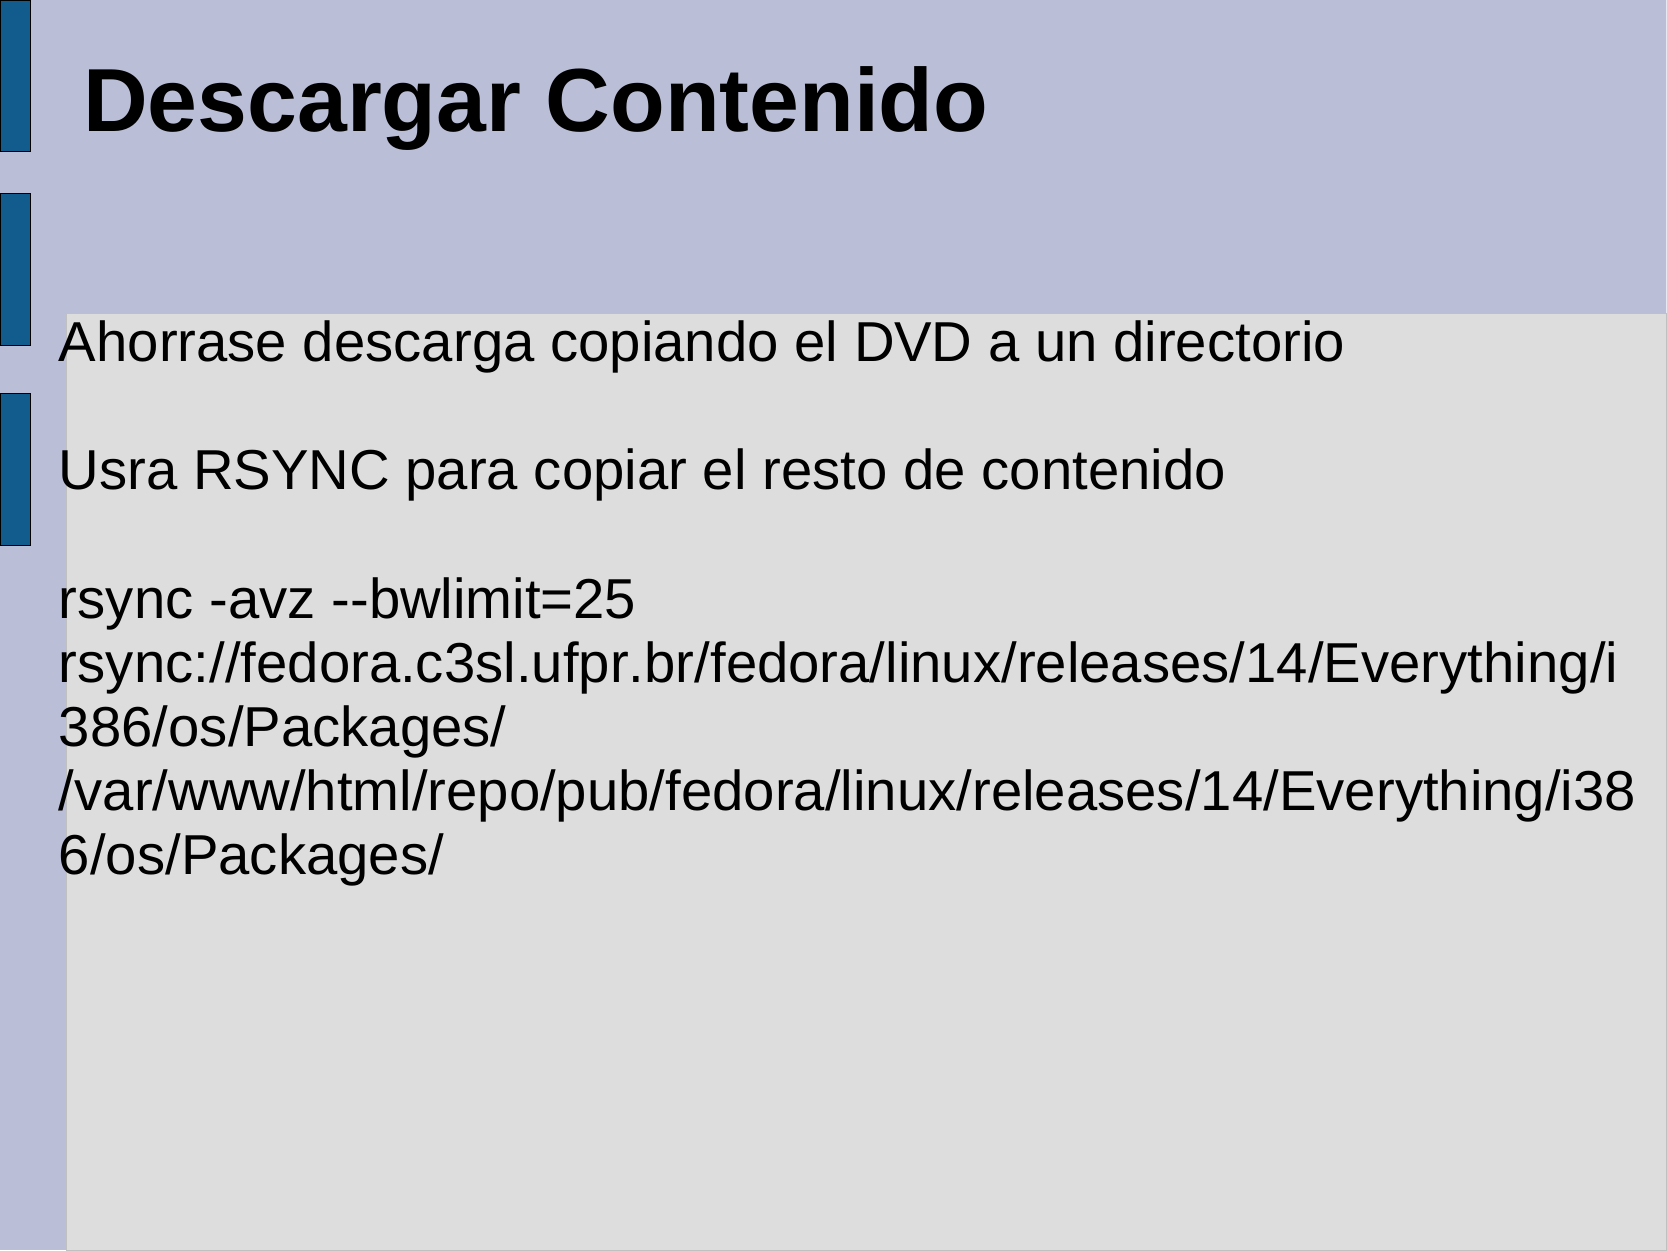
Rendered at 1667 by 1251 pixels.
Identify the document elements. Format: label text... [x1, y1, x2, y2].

title Descargar Contenido [40, 50, 1627, 201]
list Ahorrase descarga copiando el DVD a un directorio Usra RSYNC para copiar el resto de contenido rsync -avz --bwlimit=25 rsync://fedora.c3sl.ufpr.br/fedora/linux/releases/14/Everything/i386/os/Packages/ /var/www/html/repo/pub/fedora/linux/releases/14/Everything/i386/os/Packages/ [59, 310, 1645, 1211]
